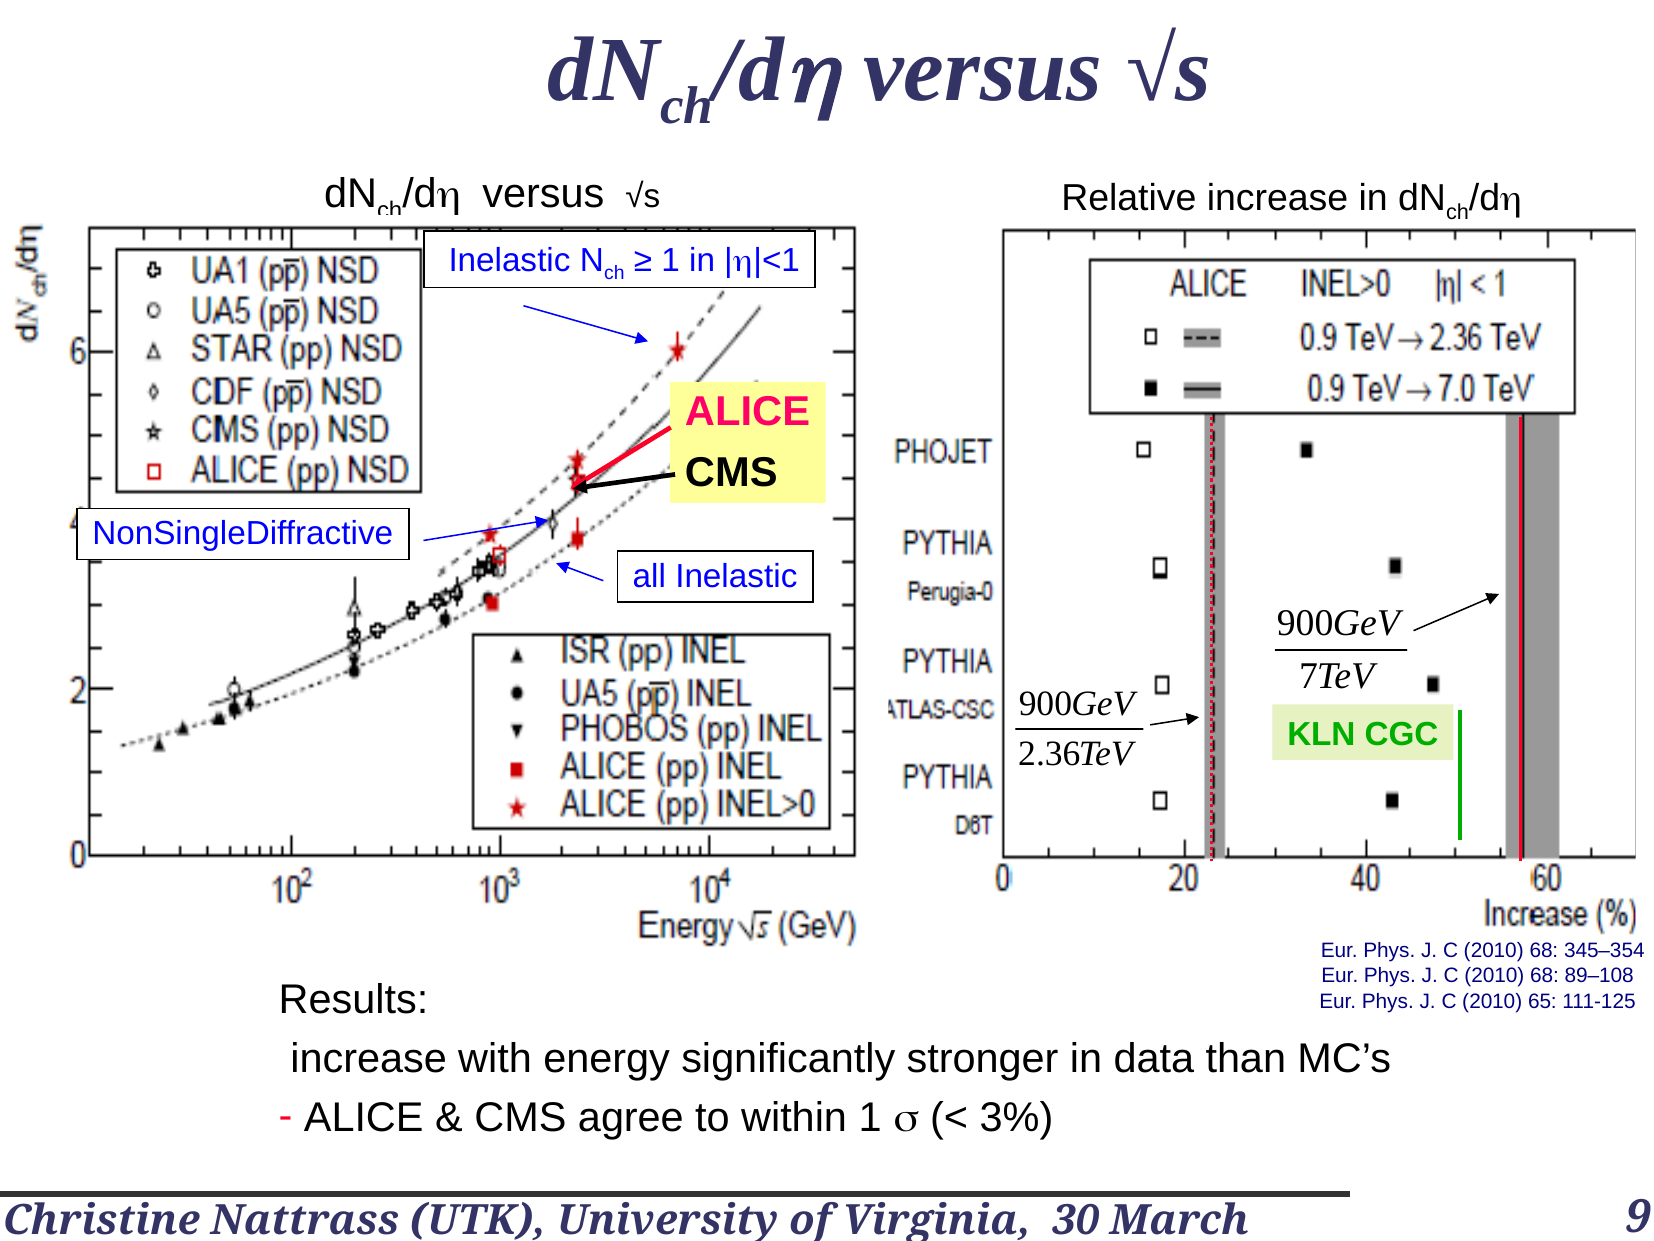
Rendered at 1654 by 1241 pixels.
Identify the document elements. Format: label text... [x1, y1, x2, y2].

text_box Eur. Phys. J. C (2010) 68: 89–108 [1306, 956, 1654, 995]
picture [9, 215, 870, 952]
text_box ALICE CMS [669, 381, 826, 503]
picture [888, 211, 1636, 940]
text_box Results: increase with energy significantly stronger in data than MC’s ALICE & CMS agree to within 1  (< 3%) [263, 970, 1408, 1148]
title dNch/d versus √s [135, 13, 1625, 141]
text_box dNch/dversus√s [297, 159, 676, 215]
chart [1269, 599, 1414, 698]
text_box NonSingleDiffractive [77, 508, 410, 560]
text_box Eur. Phys. J. C (2010) 65: 111-125 [1304, 982, 1651, 1021]
text_box all Inelastic [617, 551, 814, 603]
chart [1009, 681, 1150, 774]
text_box KLN CGC [1272, 704, 1454, 760]
text_box Eur. Phys. J. C (2010) 68: 345–354 [1306, 930, 1654, 956]
text_box Inelastic Nch ≥ 1 in ||<1 [424, 231, 816, 288]
text_box Relative increase in dNch/d [1046, 166, 1539, 228]
